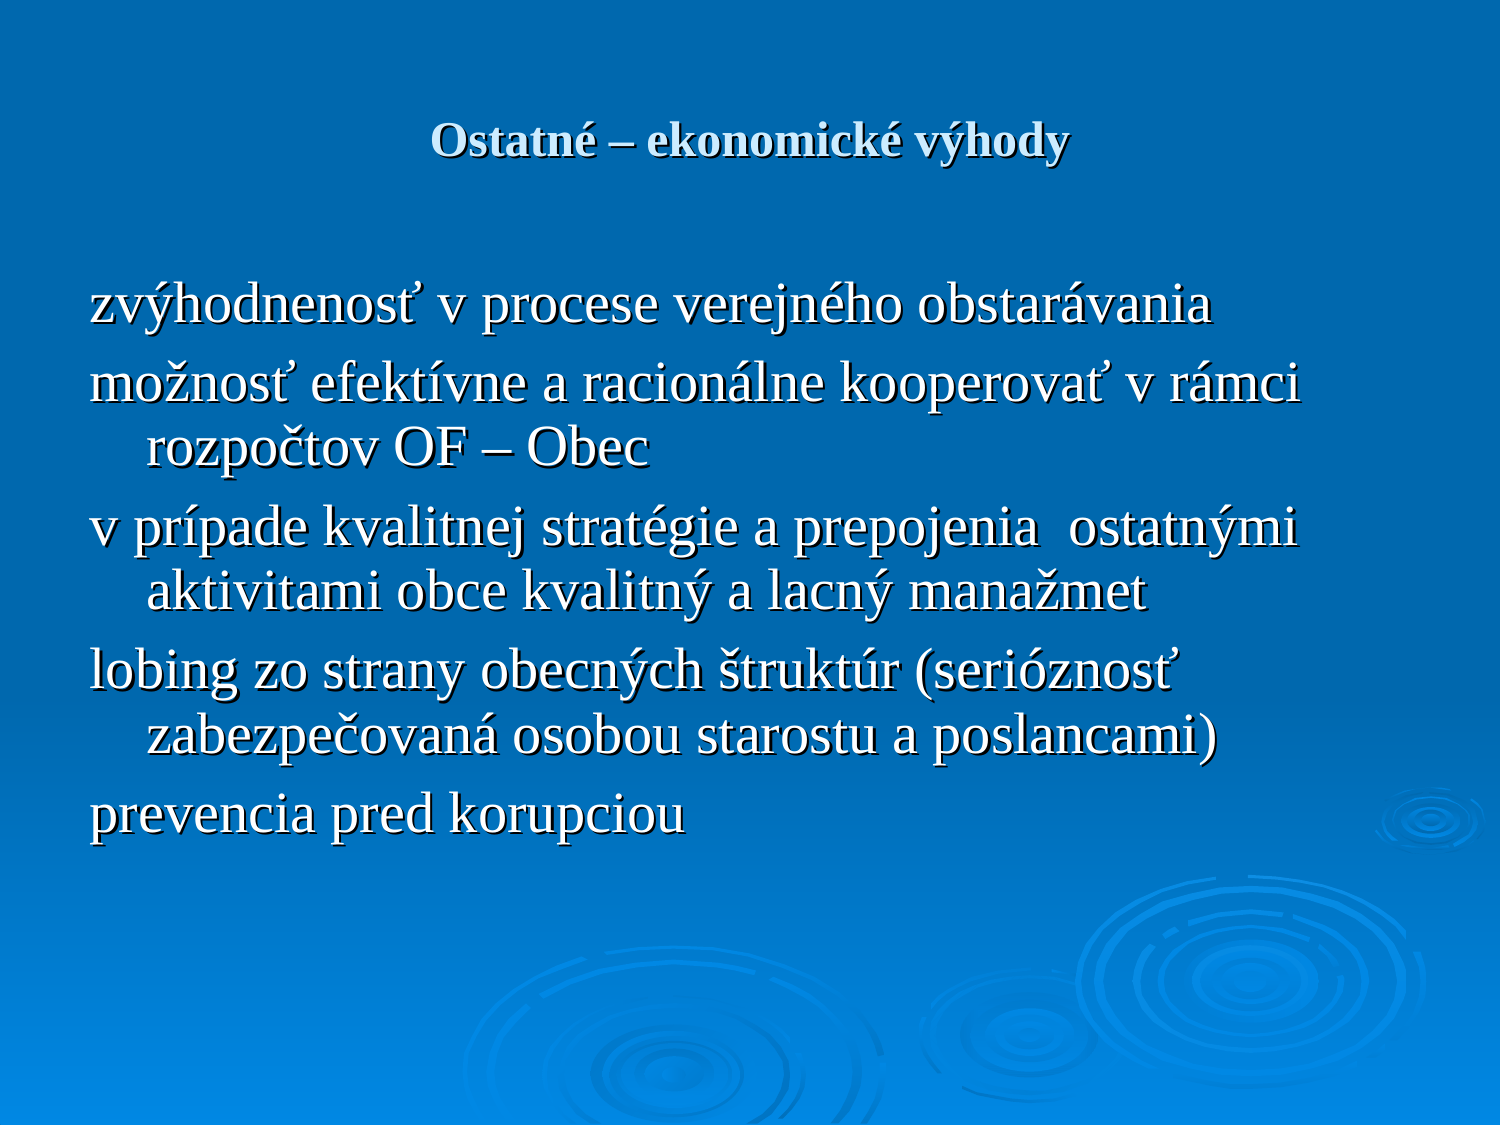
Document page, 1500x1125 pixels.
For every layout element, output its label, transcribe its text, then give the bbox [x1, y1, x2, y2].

title Ostatné – ekonomické výhody [75, 45, 1426, 233]
list zvýhodnenosť v procese verejného obstarávania možnosť efektívne a racionálne kooperovať v rámci rozpočtov OF – Obec v prípade kvalitnej stratégie a prepojenia ostatnými aktivitami obce kvalitný a lacný manažmet lobing zo strany obecných štruktúr (serióznosť zabezpečovaná osobou starostu a poslancami) prevencia pred korupciou [75, 262, 1426, 1006]
